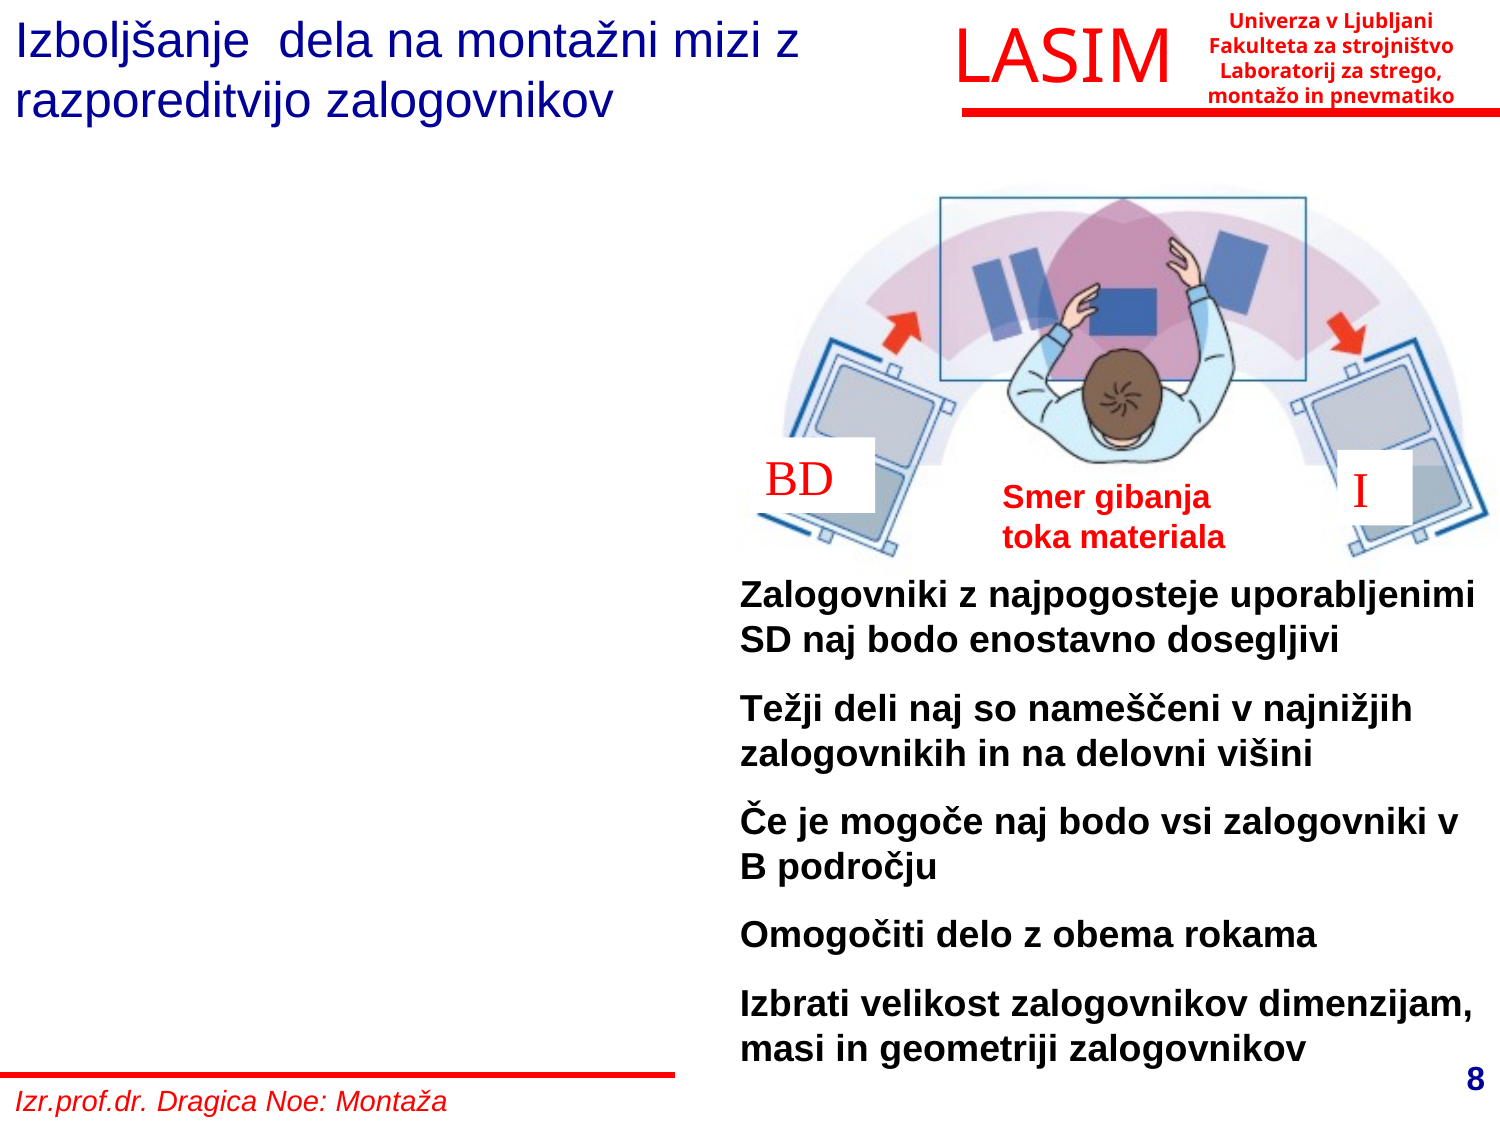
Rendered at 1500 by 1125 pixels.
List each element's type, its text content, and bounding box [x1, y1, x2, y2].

text_box Zalogovniki z najpogosteje uporabljenimi SD naj bodo enostavno dosegljivi Težji deli naj so nameščeni v najnižjih zalogovnikih in na delovni višini Če je mogoče naj bodo vsi zalogovniki v B področju Omogočiti delo z obema rokama Izbrati velikost zalogovnikov dimenzijam, masi in geometriji zalogovnikov [724, 562, 1500, 1077]
text_box I [1337, 449, 1413, 526]
text_box Smer gibanja toka materiala [987, 467, 1300, 563]
text_box Izboljšanje dela na montažni mizi z razporeditvijo zalogovnikov [0, 0, 863, 136]
text_box BD [749, 437, 876, 513]
picture [737, 137, 1500, 562]
